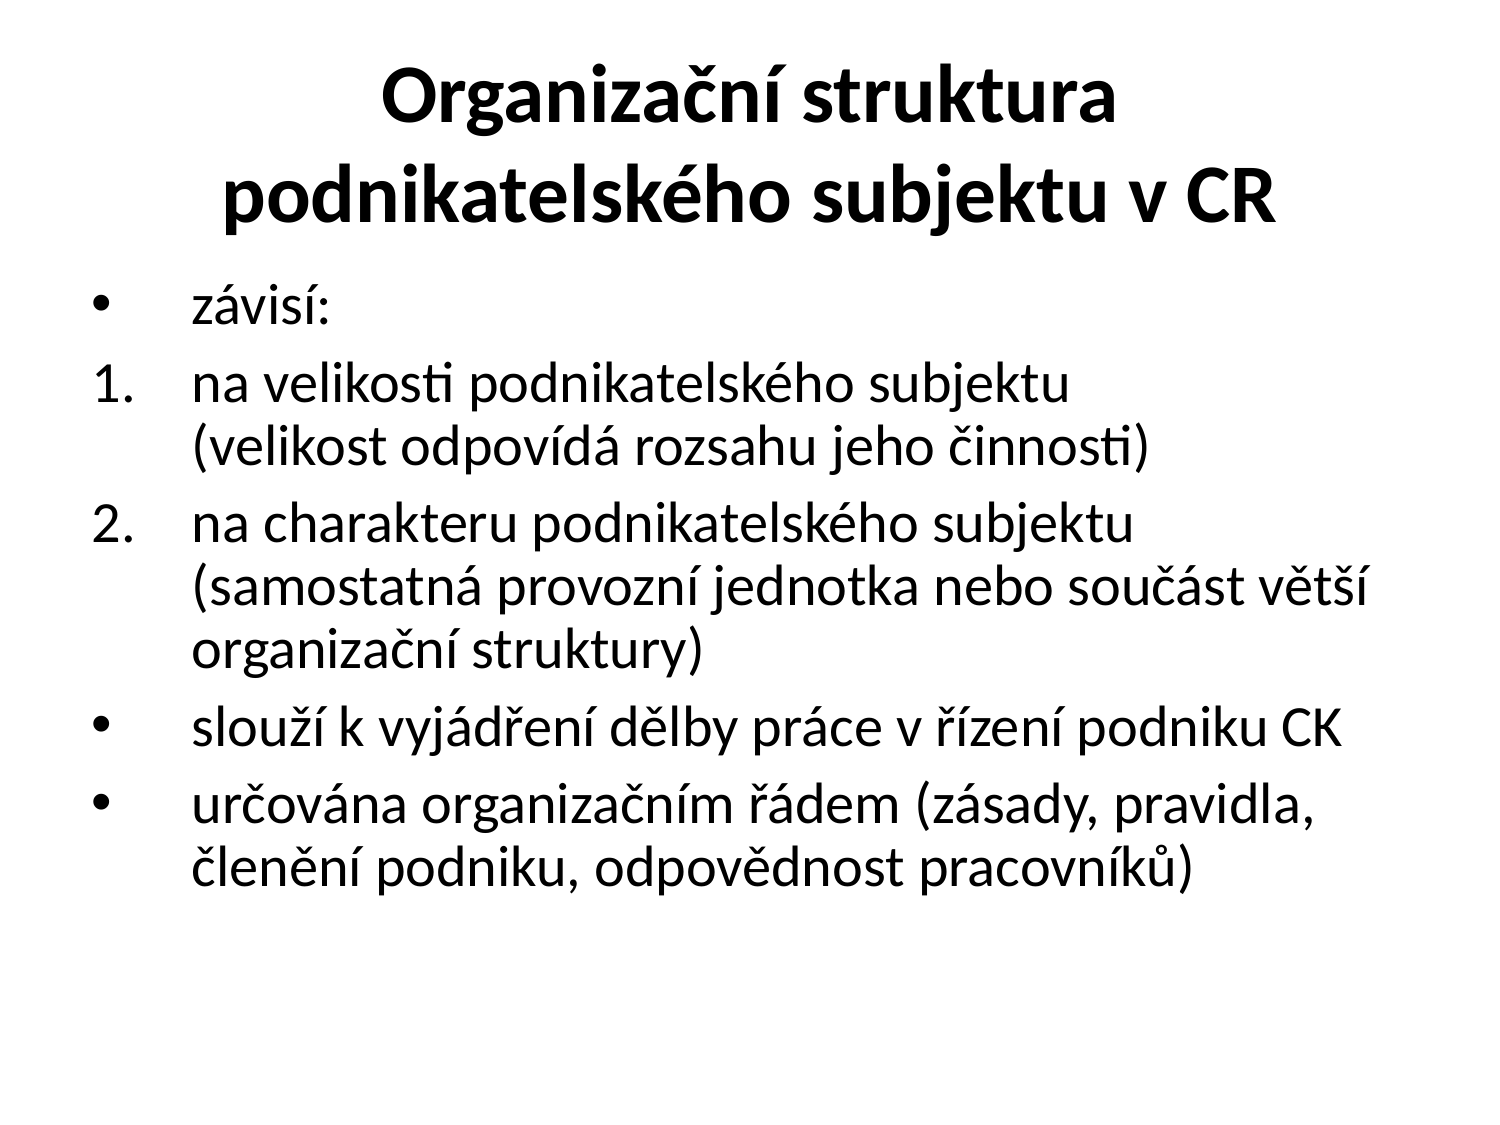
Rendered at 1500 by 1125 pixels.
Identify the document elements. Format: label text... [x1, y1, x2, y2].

list závisí: na velikosti podnikatelského subjektu (velikost odpovídá rozsahu jeho činnosti) na charakteru podnikatelského subjektu (samostatná provozní jednotka nebo součást větší organizační struktury) slouží k vyjádření dělby práce v řízení podniku CK určována organizačním řádem (zásady, pravidla, členění podniku, odpovědnost pracovníků) [76, 267, 1427, 1059]
title Organizační struktura podnikatelského subjektu v CR [75, 31, 1426, 247]
